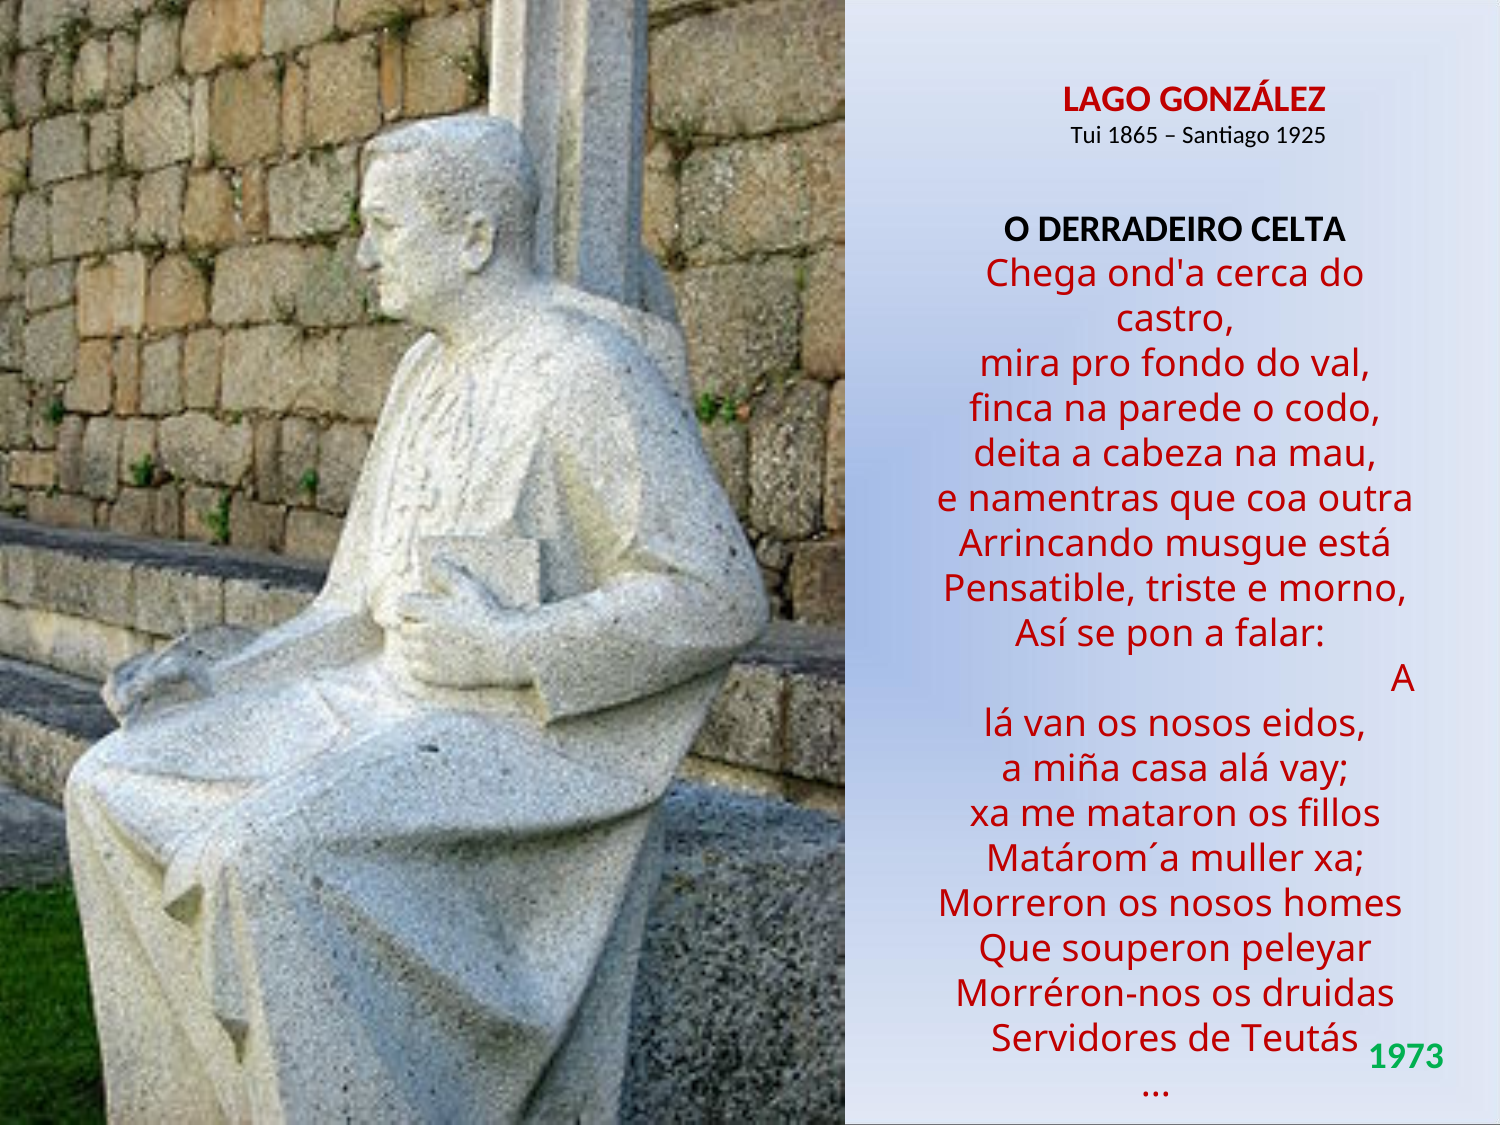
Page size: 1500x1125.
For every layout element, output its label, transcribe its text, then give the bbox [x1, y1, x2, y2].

text_box 1973 [1353, 1023, 1459, 1084]
picture [0, 0, 1500, 1125]
text_box LAGO GONZÁLEZ Tui 1865 – Santiago 1925 [974, 66, 1424, 157]
text_box O DERRADEIRO CELTA Chega ond'a cerca do castro, mira pro fondo do val, finca na parede o codo, deita a cabeza na mau, e namentras que coa outra Arrincando musgue está Pensatible, triste e morno, Así se pon a falar: Alá van os nosos eidos, a miña casa alá vay; xa me mataron os fillos Matárom´a muller xa; Morreron os nosos homes Que souperon peleyar Morréron-nos os druidas Servidores de Teutás ... [915, 196, 1436, 1112]
